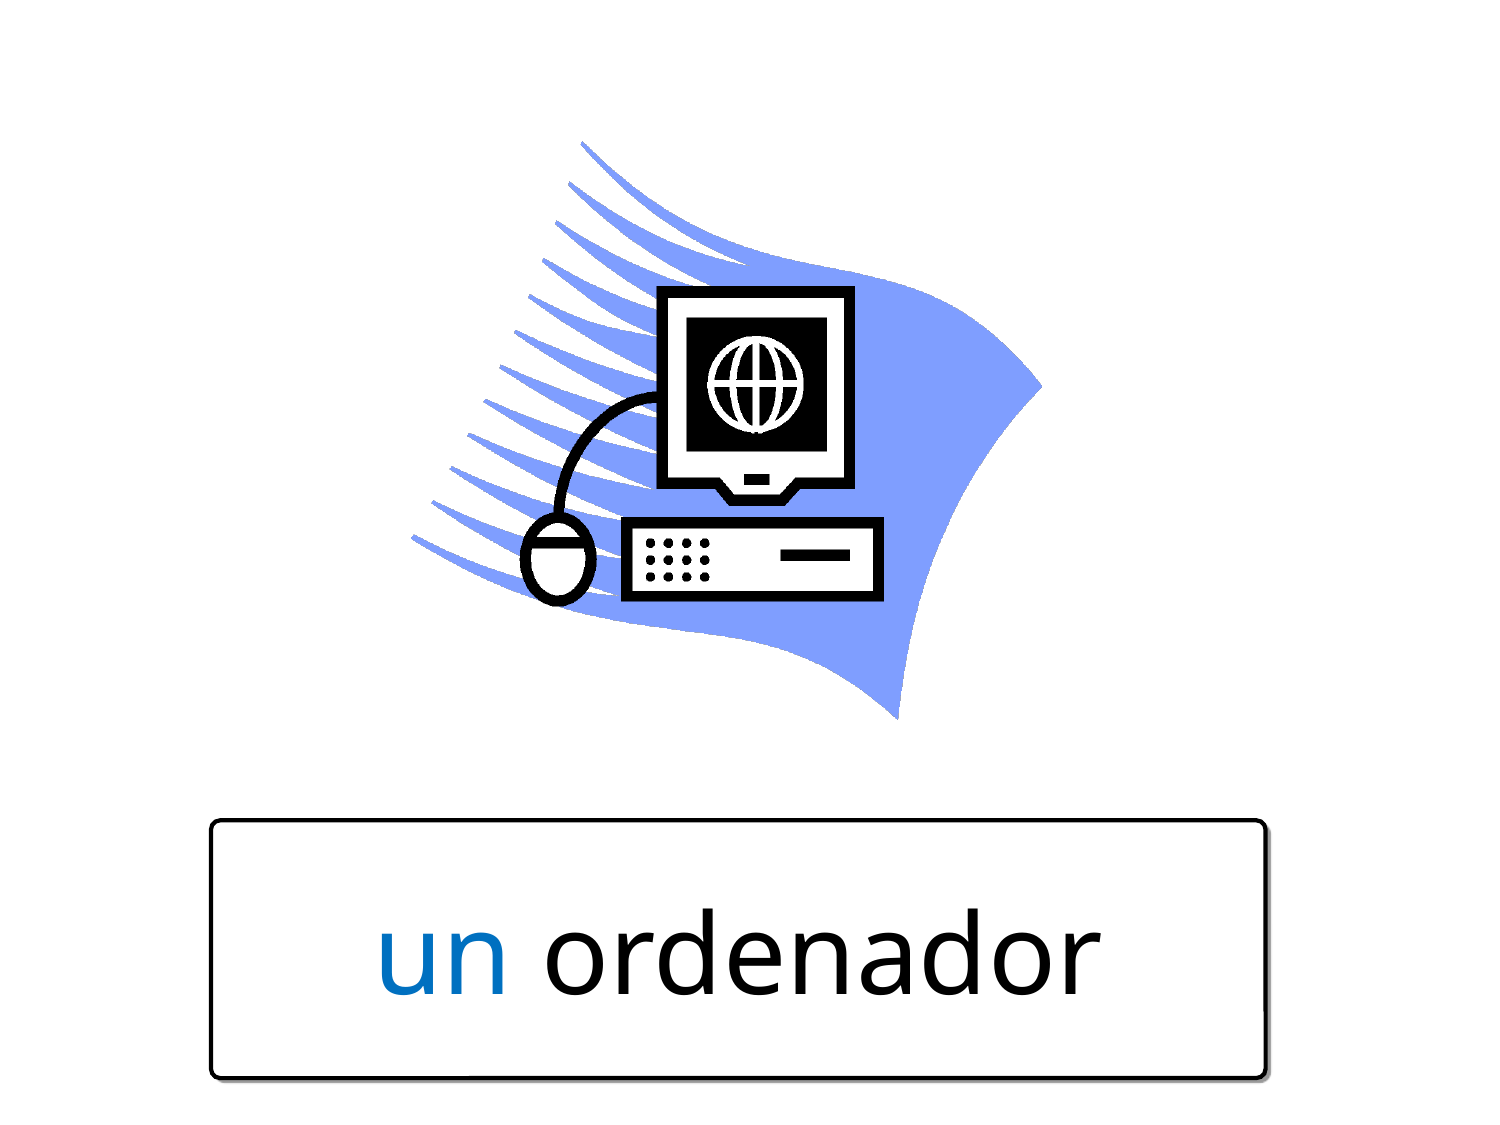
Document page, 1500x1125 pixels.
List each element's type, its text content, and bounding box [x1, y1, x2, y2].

text_box un ordenador [210, 820, 1266, 1079]
picture [410, 140, 1042, 720]
